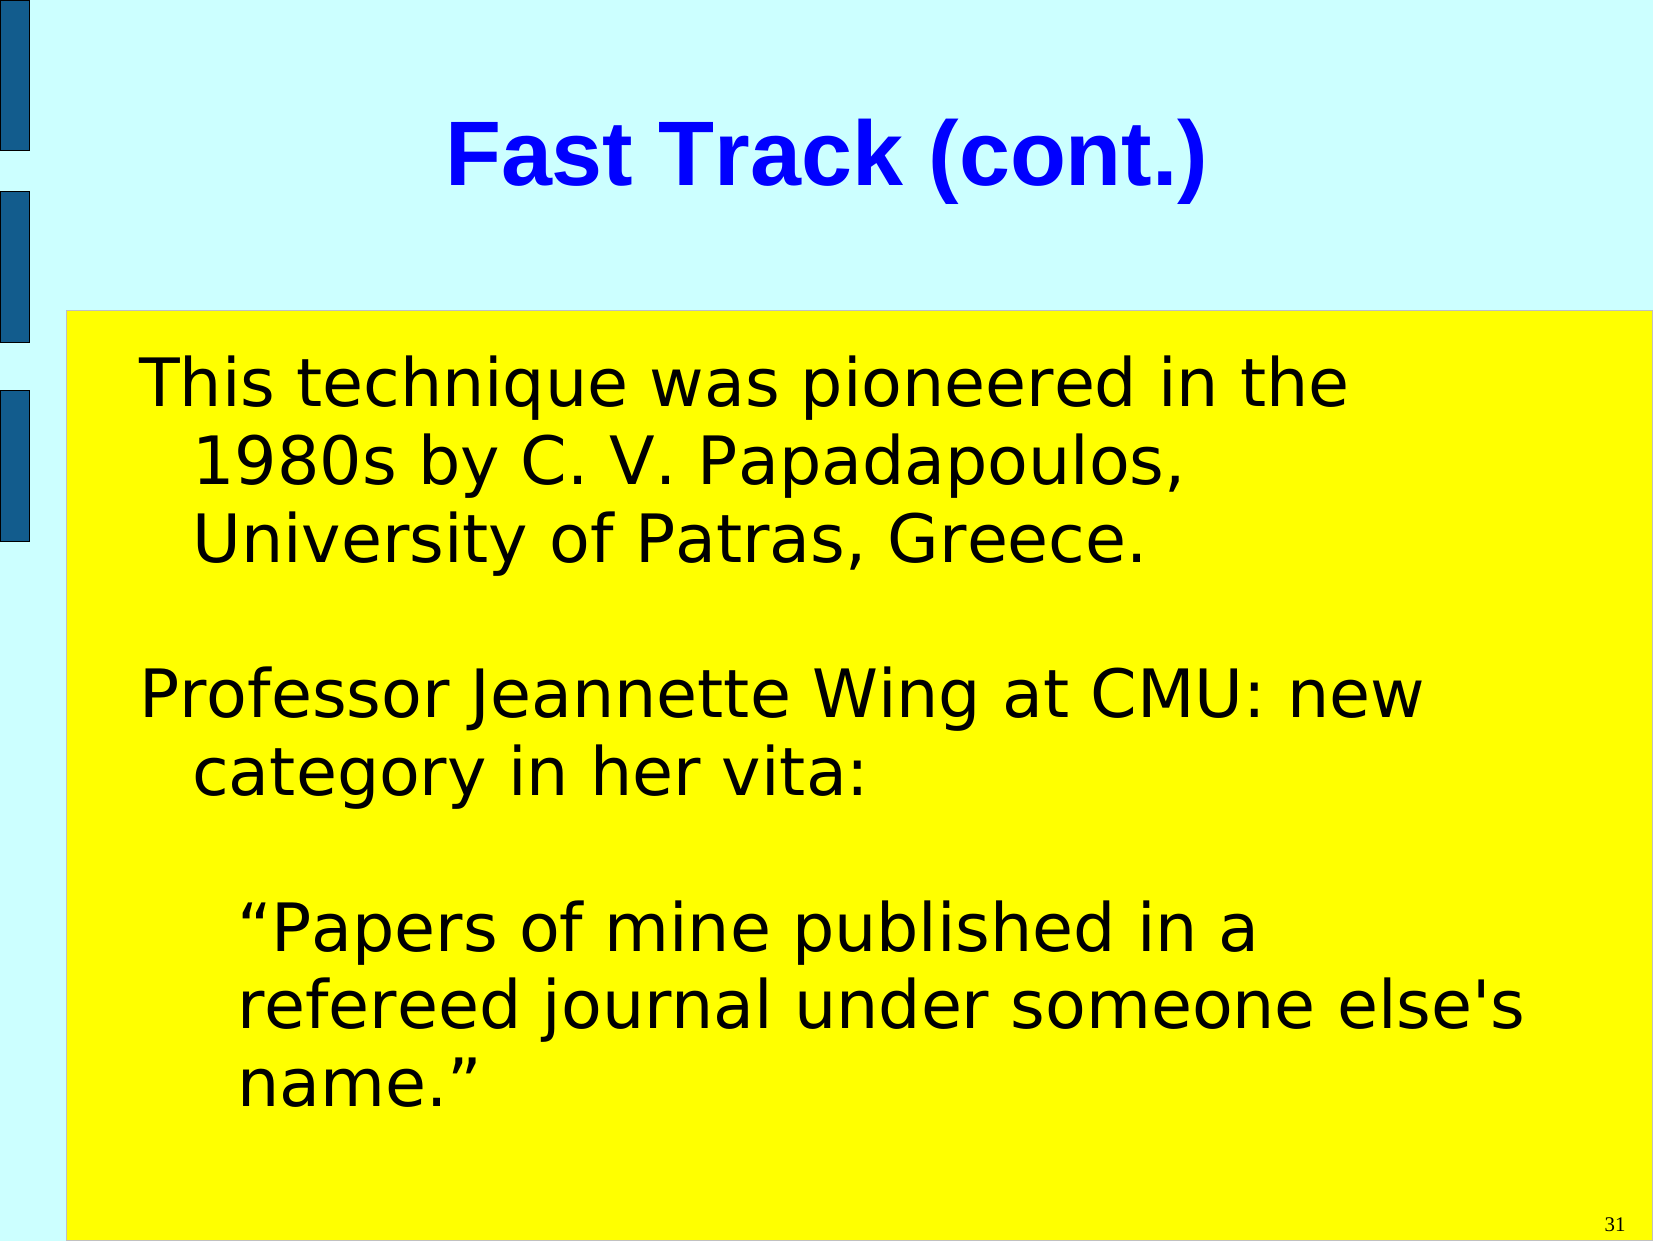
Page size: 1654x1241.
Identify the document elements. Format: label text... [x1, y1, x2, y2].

list This technique was pioneered in the 1980s by C. V. Papadapoulos, University of Patras, Greece. Professor Jeannette Wing at CMU: new category in her vita: “Papers of mine published in a refereed journal under someone else's name.” [121, 344, 1534, 1127]
title Fast Track (cont.) [121, 49, 1534, 258]
